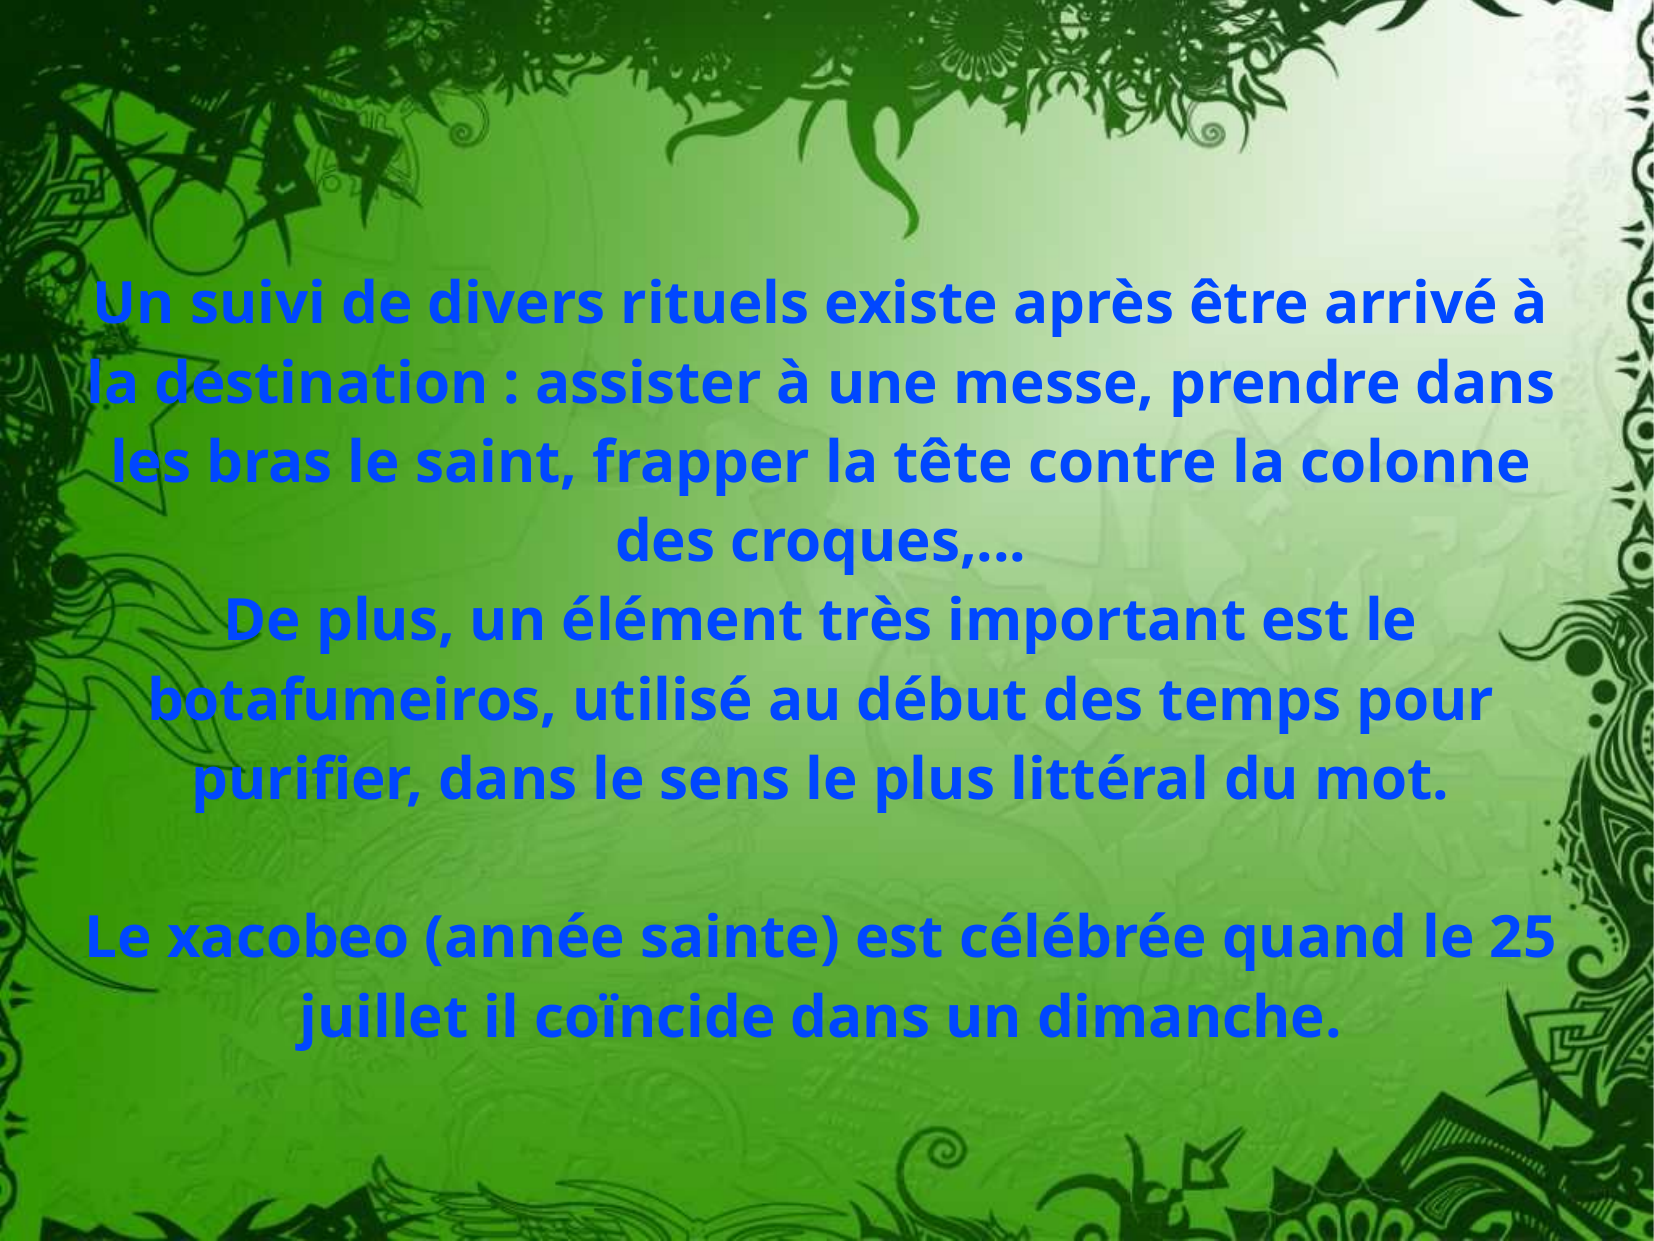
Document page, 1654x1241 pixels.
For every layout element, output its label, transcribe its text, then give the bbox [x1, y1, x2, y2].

picture [0, 0, 1654, 1241]
subtitle Un suivi de divers rituels existe après être arrivé à la destination : assister à une messe, prendre dans les bras le saint, frapper la tête contre la colonne des croques,... De plus, un élément très important est le botafumeiros, utilisé au début des temps pour purifier, dans le sens le plus littéral du mot. Le xacobeo (année sainte) est célébrée quand le 25 juillet il coïncide dans un dimanche. [76, 261, 1565, 1237]
